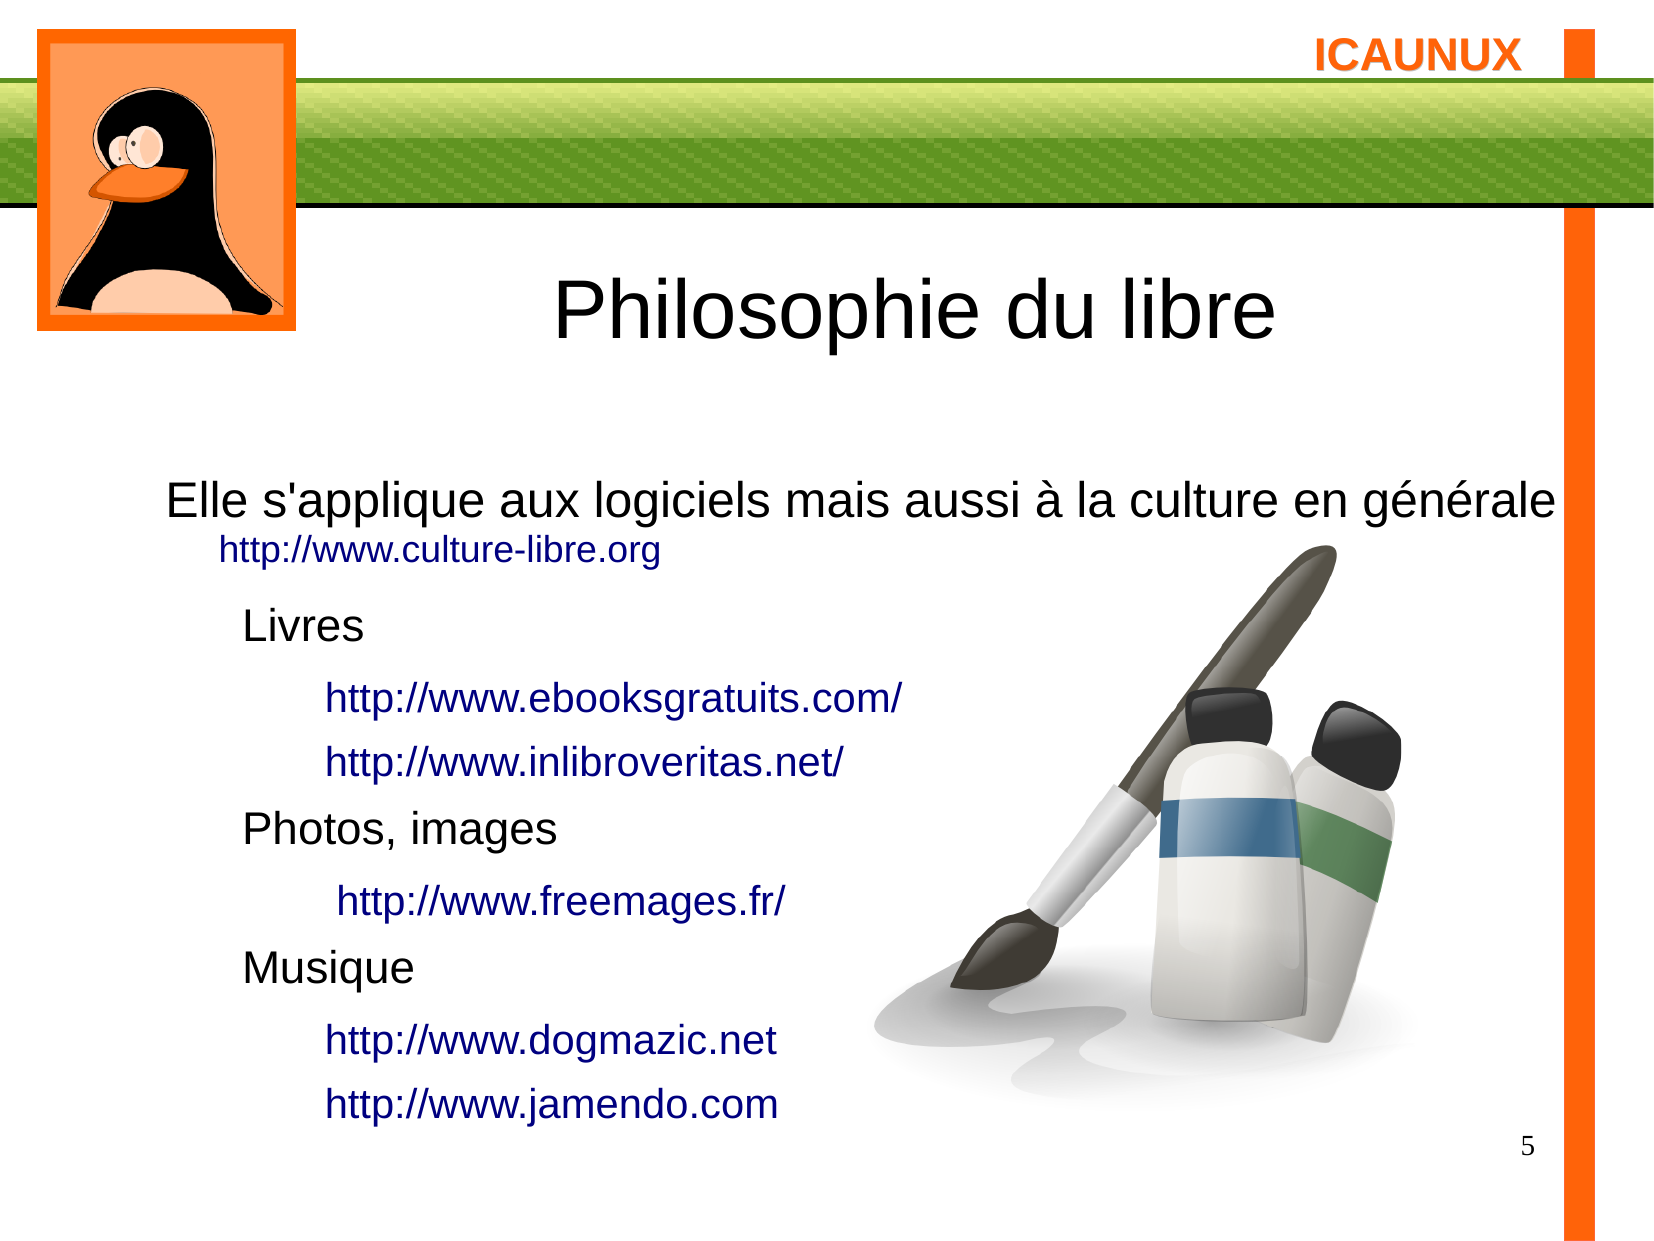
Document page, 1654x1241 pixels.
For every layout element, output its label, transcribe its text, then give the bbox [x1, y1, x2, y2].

picture [0, 29, 1654, 331]
title Philosophie du libre [324, 235, 1506, 384]
picture [860, 531, 1447, 1118]
list Elle s'applique aux logiciels mais aussi à la culture en générale http://www.culture-libre.org Livres http://www.ebooksgratuits.com/ http://www.inlibroveritas.net/ Photos, images http://www.freemages.fr/ Musique http://www.dogmazic.net http://www.jamendo.com [147, 472, 1571, 1143]
